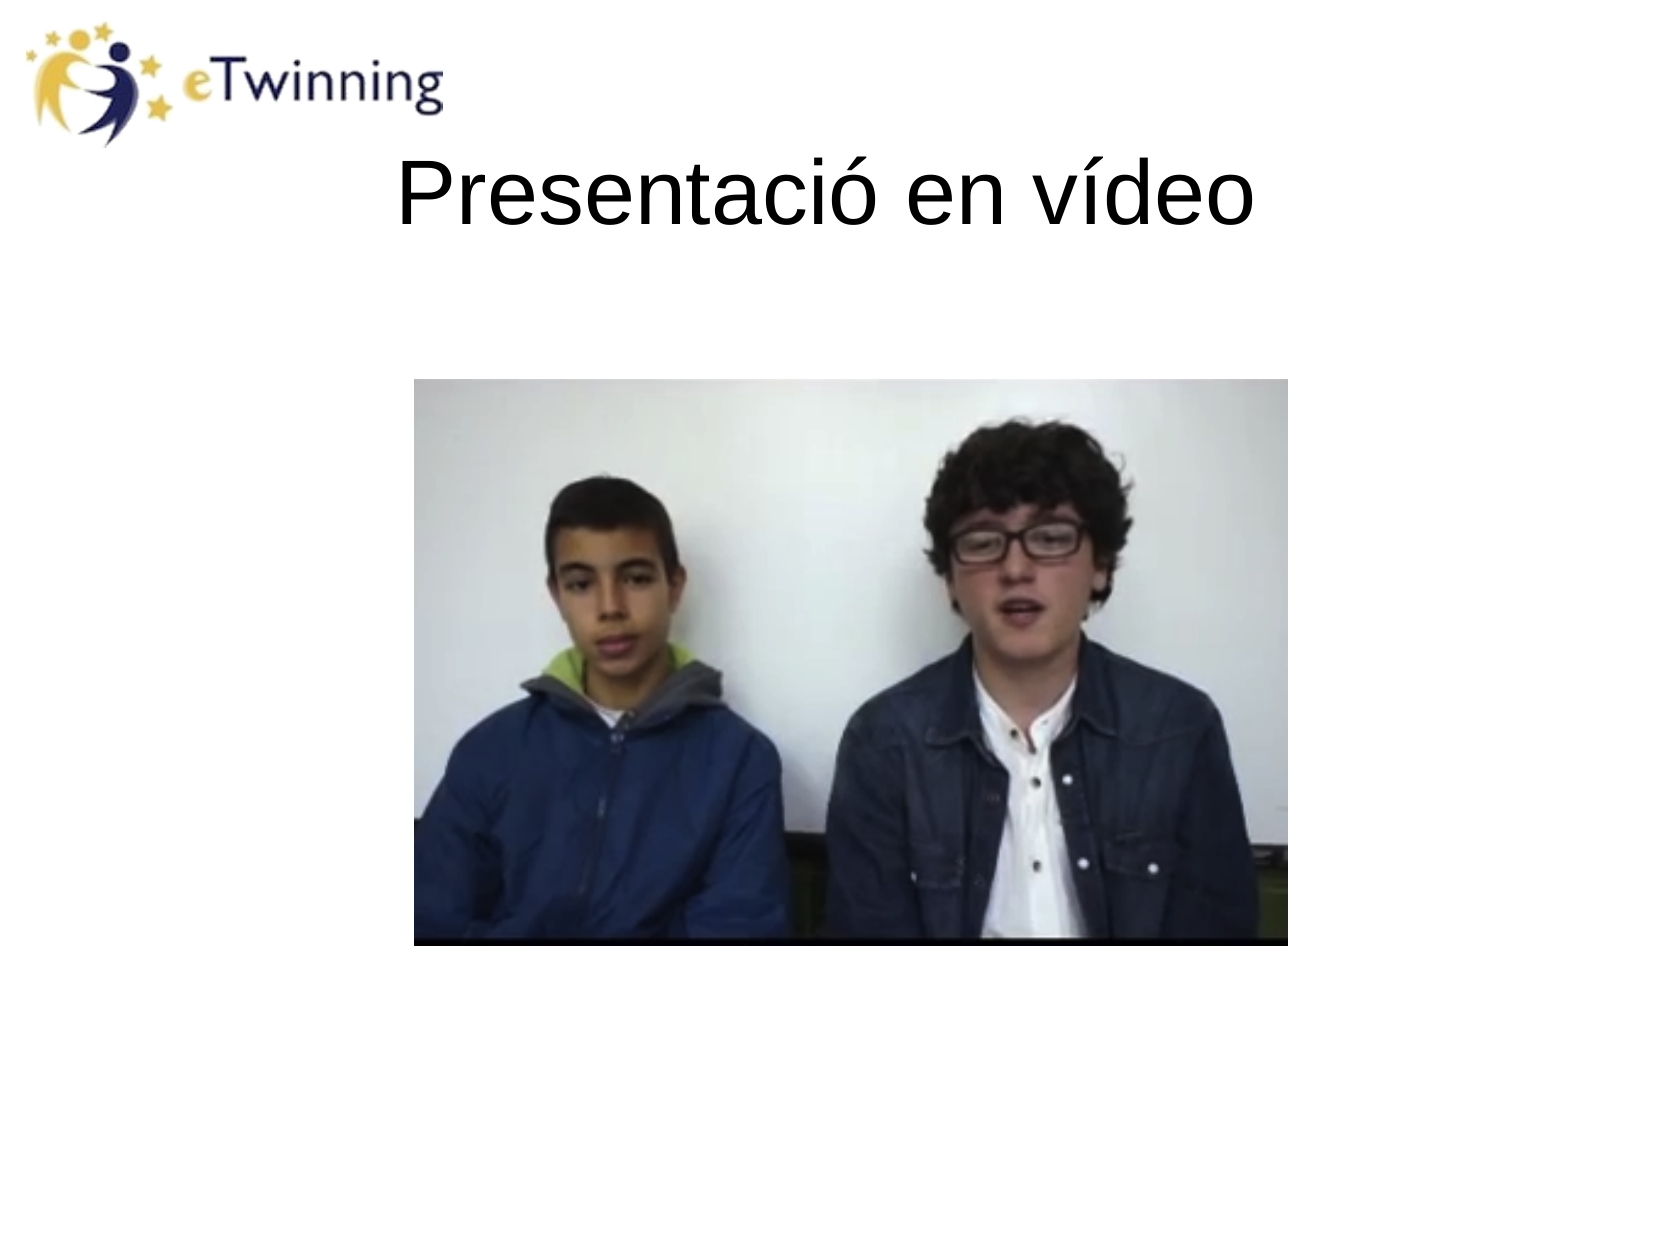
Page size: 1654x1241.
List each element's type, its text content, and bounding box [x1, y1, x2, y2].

picture [414, 379, 1288, 946]
title Presentació en vídeo [82, 136, 1571, 249]
picture [26, 20, 443, 148]
